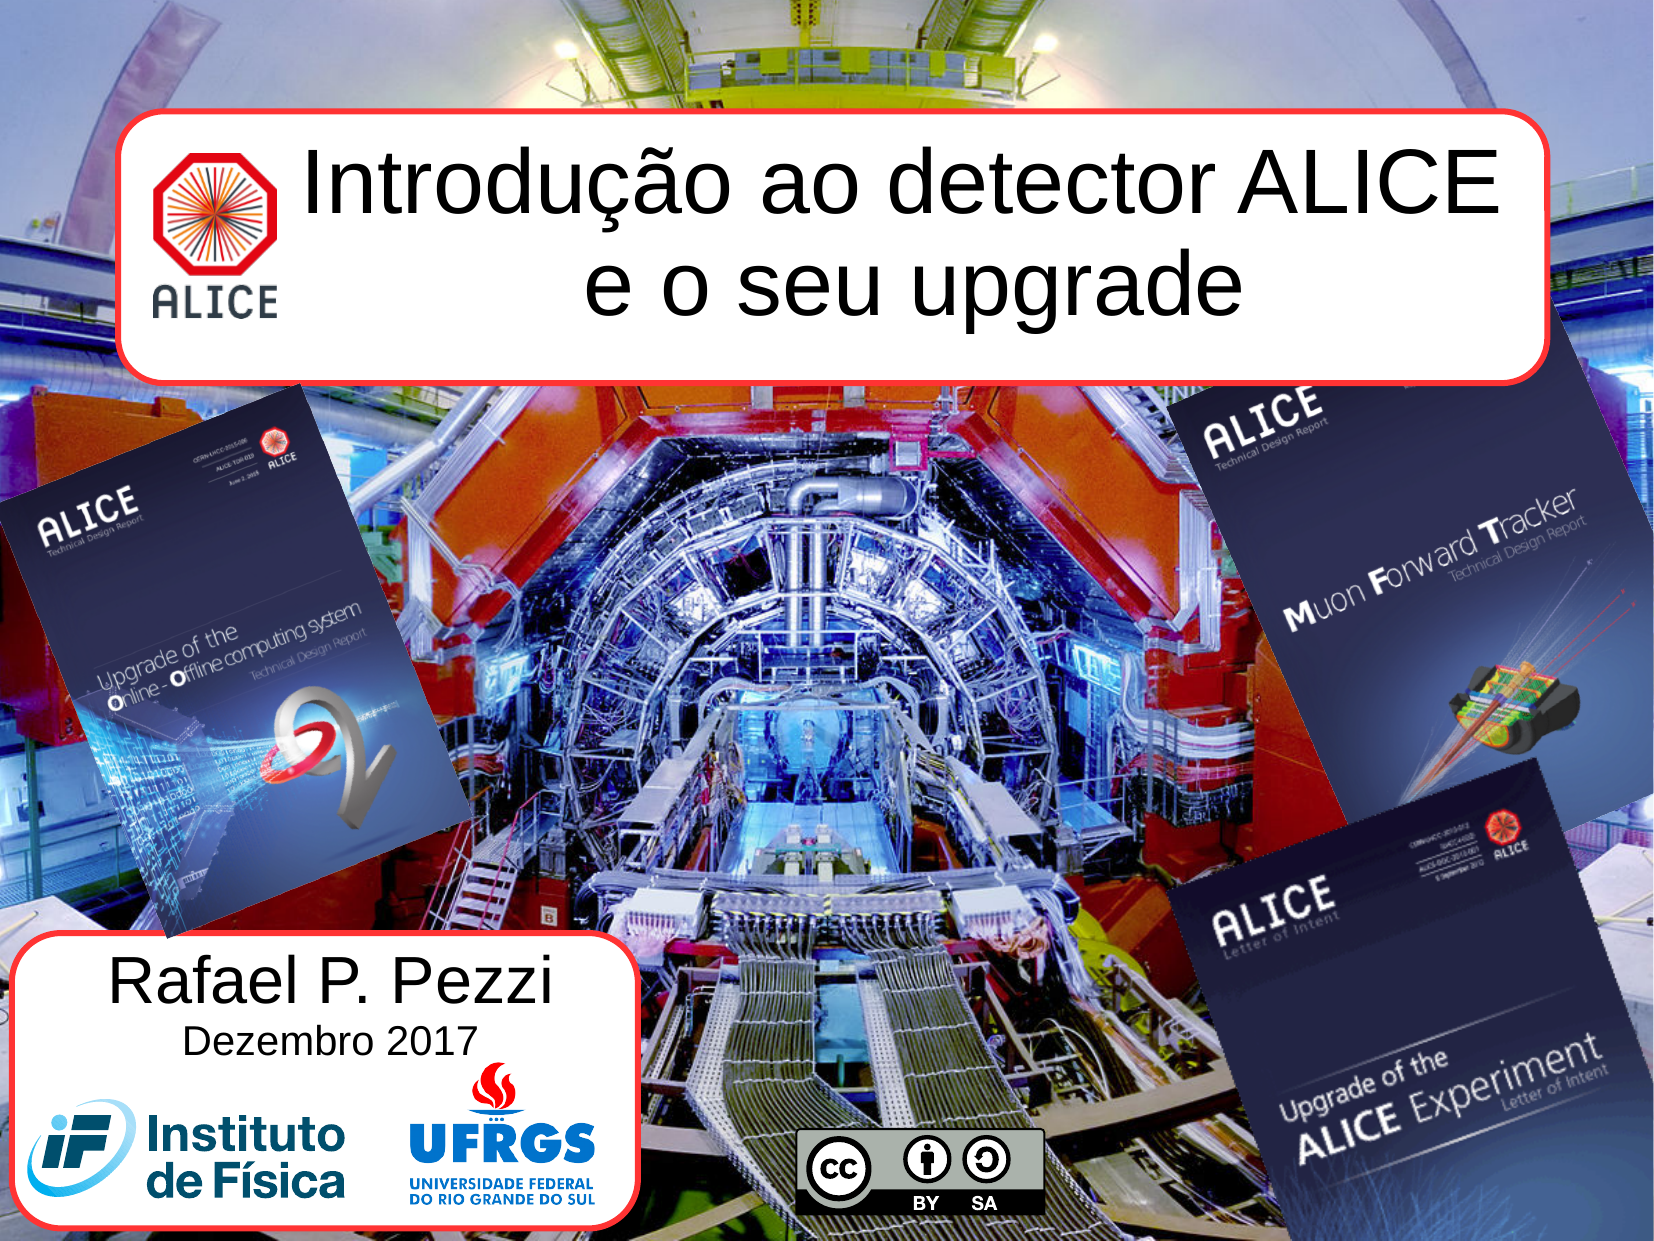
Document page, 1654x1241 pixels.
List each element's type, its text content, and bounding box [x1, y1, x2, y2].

picture [410, 1087, 595, 1205]
text_box [23, 1087, 638, 1229]
text_box [118, 111, 1544, 384]
title Introdução ao detector ALICE e o seu upgrade [277, 111, 1554, 355]
subtitle Rafael P. Pezzi Dezembro 2017 [0, 921, 674, 1087]
picture [0, 0, 1654, 1241]
